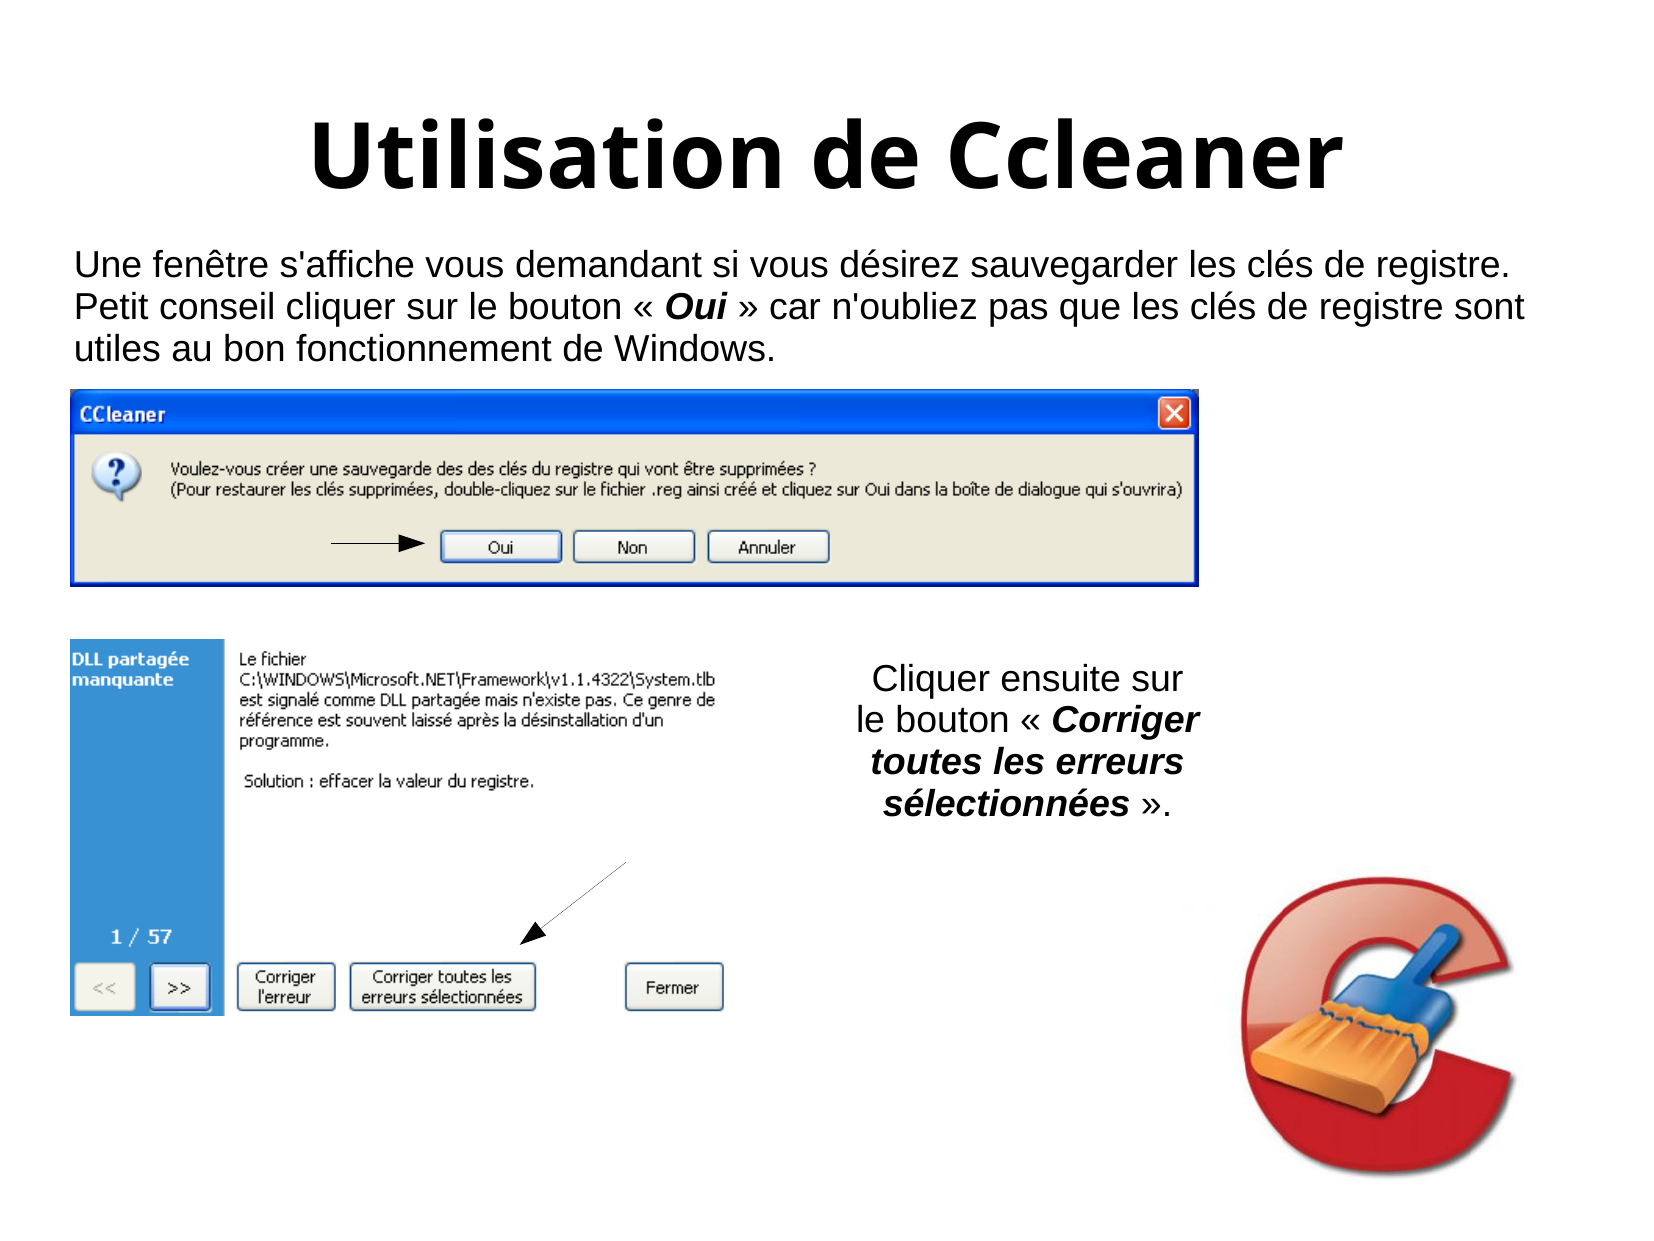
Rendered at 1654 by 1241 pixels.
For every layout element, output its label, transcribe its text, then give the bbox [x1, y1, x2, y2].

text_box Une fenêtre s'affiche vous demandant si vous désirez sauvegarder les clés de registre. Petit conseil cliquer sur le bouton « Oui » car n'oubliez pas que les clés de registre sont utiles au bon fonctionnement de Windows. [59, 236, 1607, 379]
picture [1133, 850, 1620, 1205]
text_box Cliquer ensuite sur le bouton « Corriger toutes les erreurs sélectionnées ». [838, 649, 1217, 836]
picture [70, 639, 735, 1016]
picture [70, 389, 1199, 587]
title Utilisation de Ccleaner [82, 49, 1571, 236]
